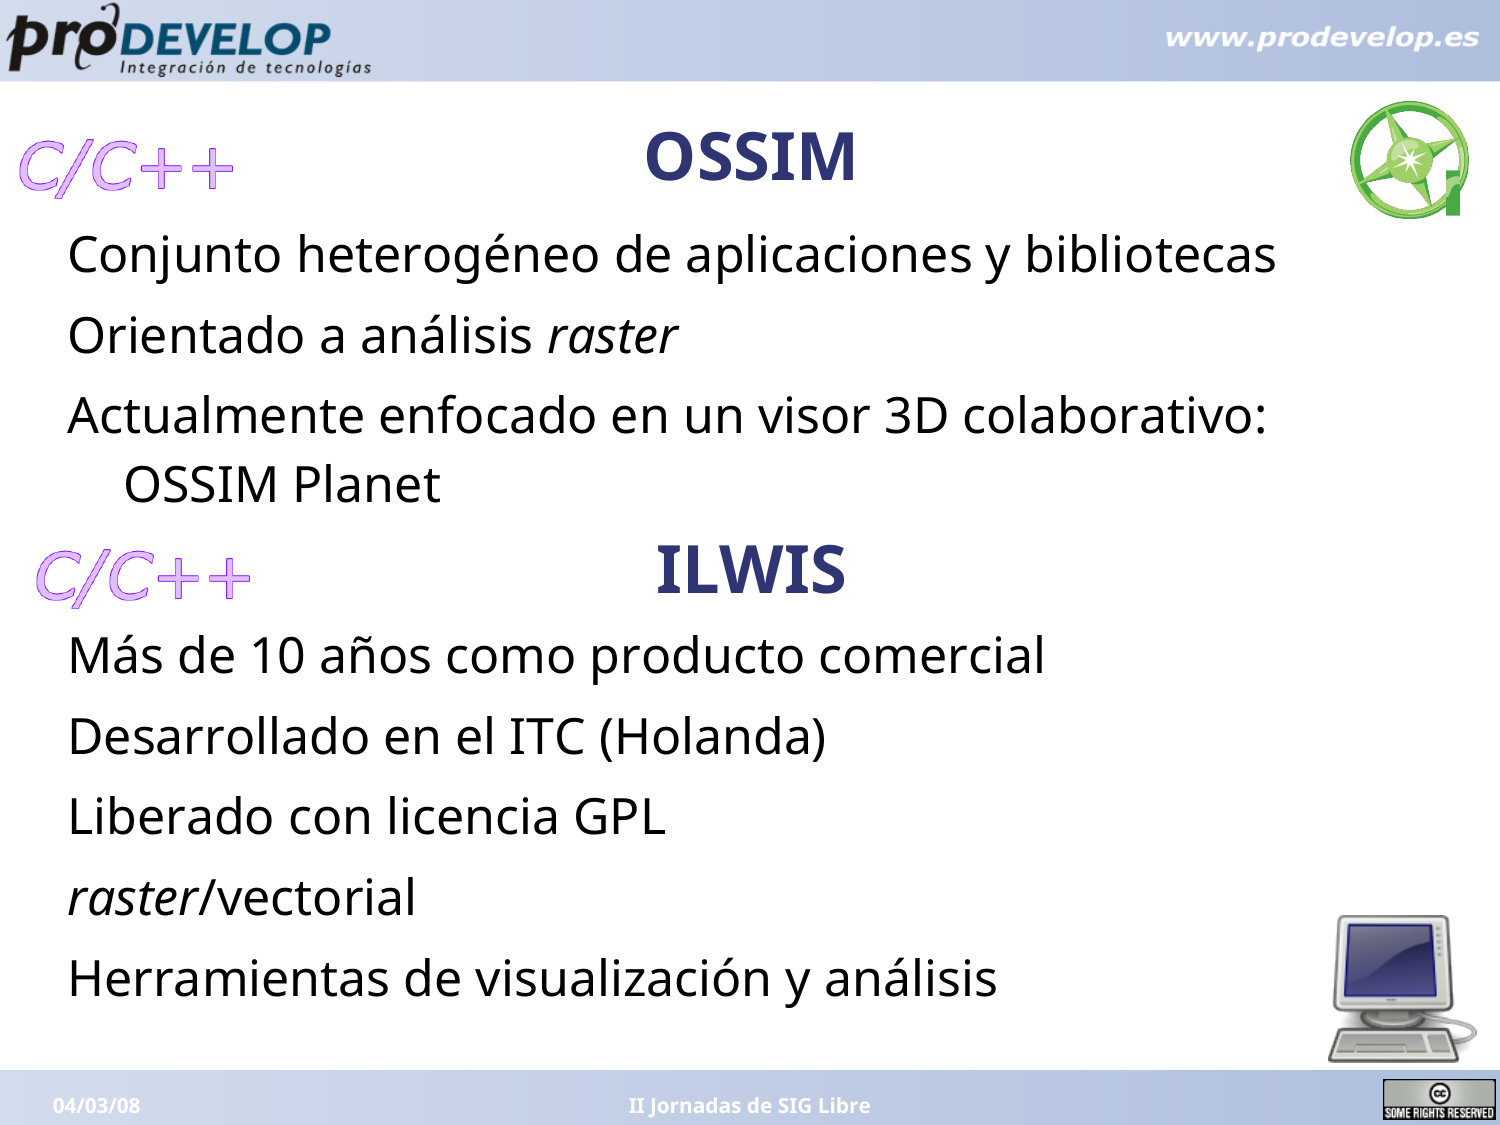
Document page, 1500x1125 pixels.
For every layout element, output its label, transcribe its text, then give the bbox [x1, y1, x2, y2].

title OSSIM [76, 67, 1427, 218]
list Conjunto heterogéneo de aplicaciones y bibliotecas Orientado a análisis raster Actualmente enfocado en un visor 3D colaborativo: OSSIM Planet [67, 218, 1418, 537]
picture [0, 0, 1500, 1125]
list Más de 10 años como producto comercial Desarrollado en el ITC (Holanda) Liberado con licencia GPL raster/vectorial Herramientas de visualización y análisis [67, 620, 1447, 1042]
title ILWIS [76, 481, 1427, 620]
title OSSIM [1418, 219, 1427, 241]
